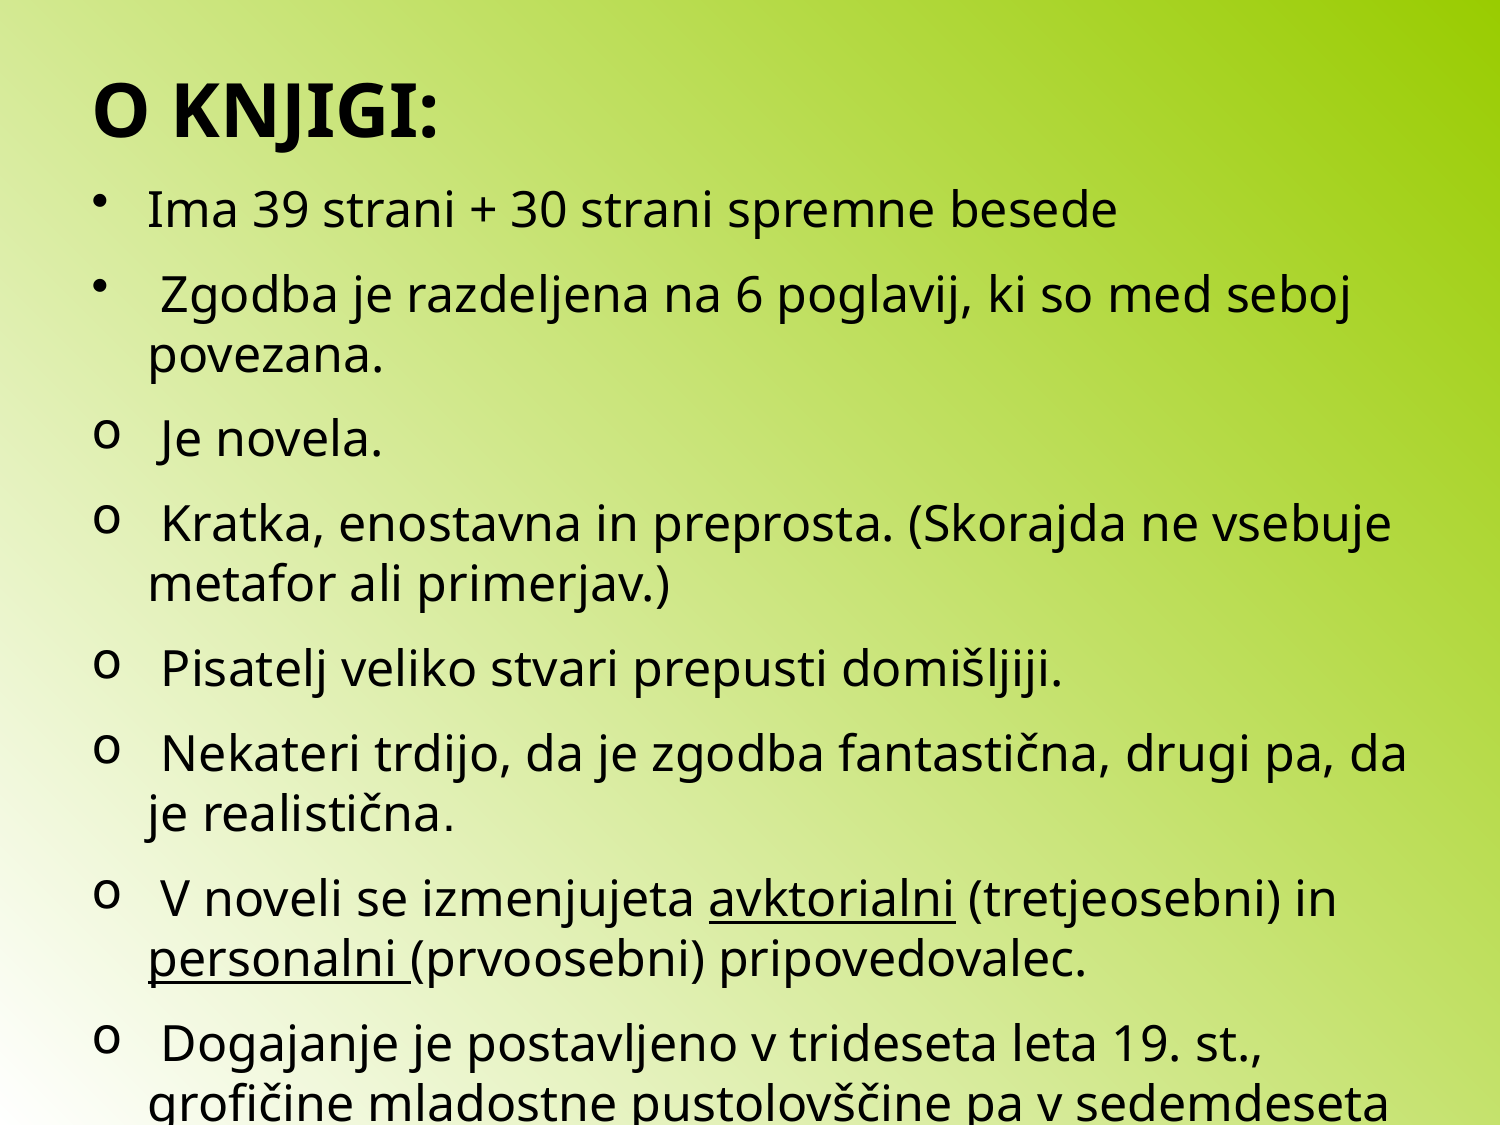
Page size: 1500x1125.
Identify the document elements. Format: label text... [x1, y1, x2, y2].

text_box O KNJIGI: Ima 39 strani + 30 strani spremne besede Zgodba je razdeljena na 6 poglavij, ki so med seboj povezana. Je novela. Kratka, enostavna in preprosta. (Skorajda ne vsebuje metafor ali primerjav.) Pisatelj veliko stvari prepusti domišljiji. Nekateri trdijo, da je zgodba fantastična, drugi pa, da je realistična. V noveli se izmenjujeta avktorialni (tretjeosebni) in personalni (prvoosebni) pripovedovalec. Dogajanje je postavljeno v trideseta leta 19. st., grofičine mladostne pustolovščine pa v sedemdeseta leta 18. st. [76, 54, 1471, 1125]
